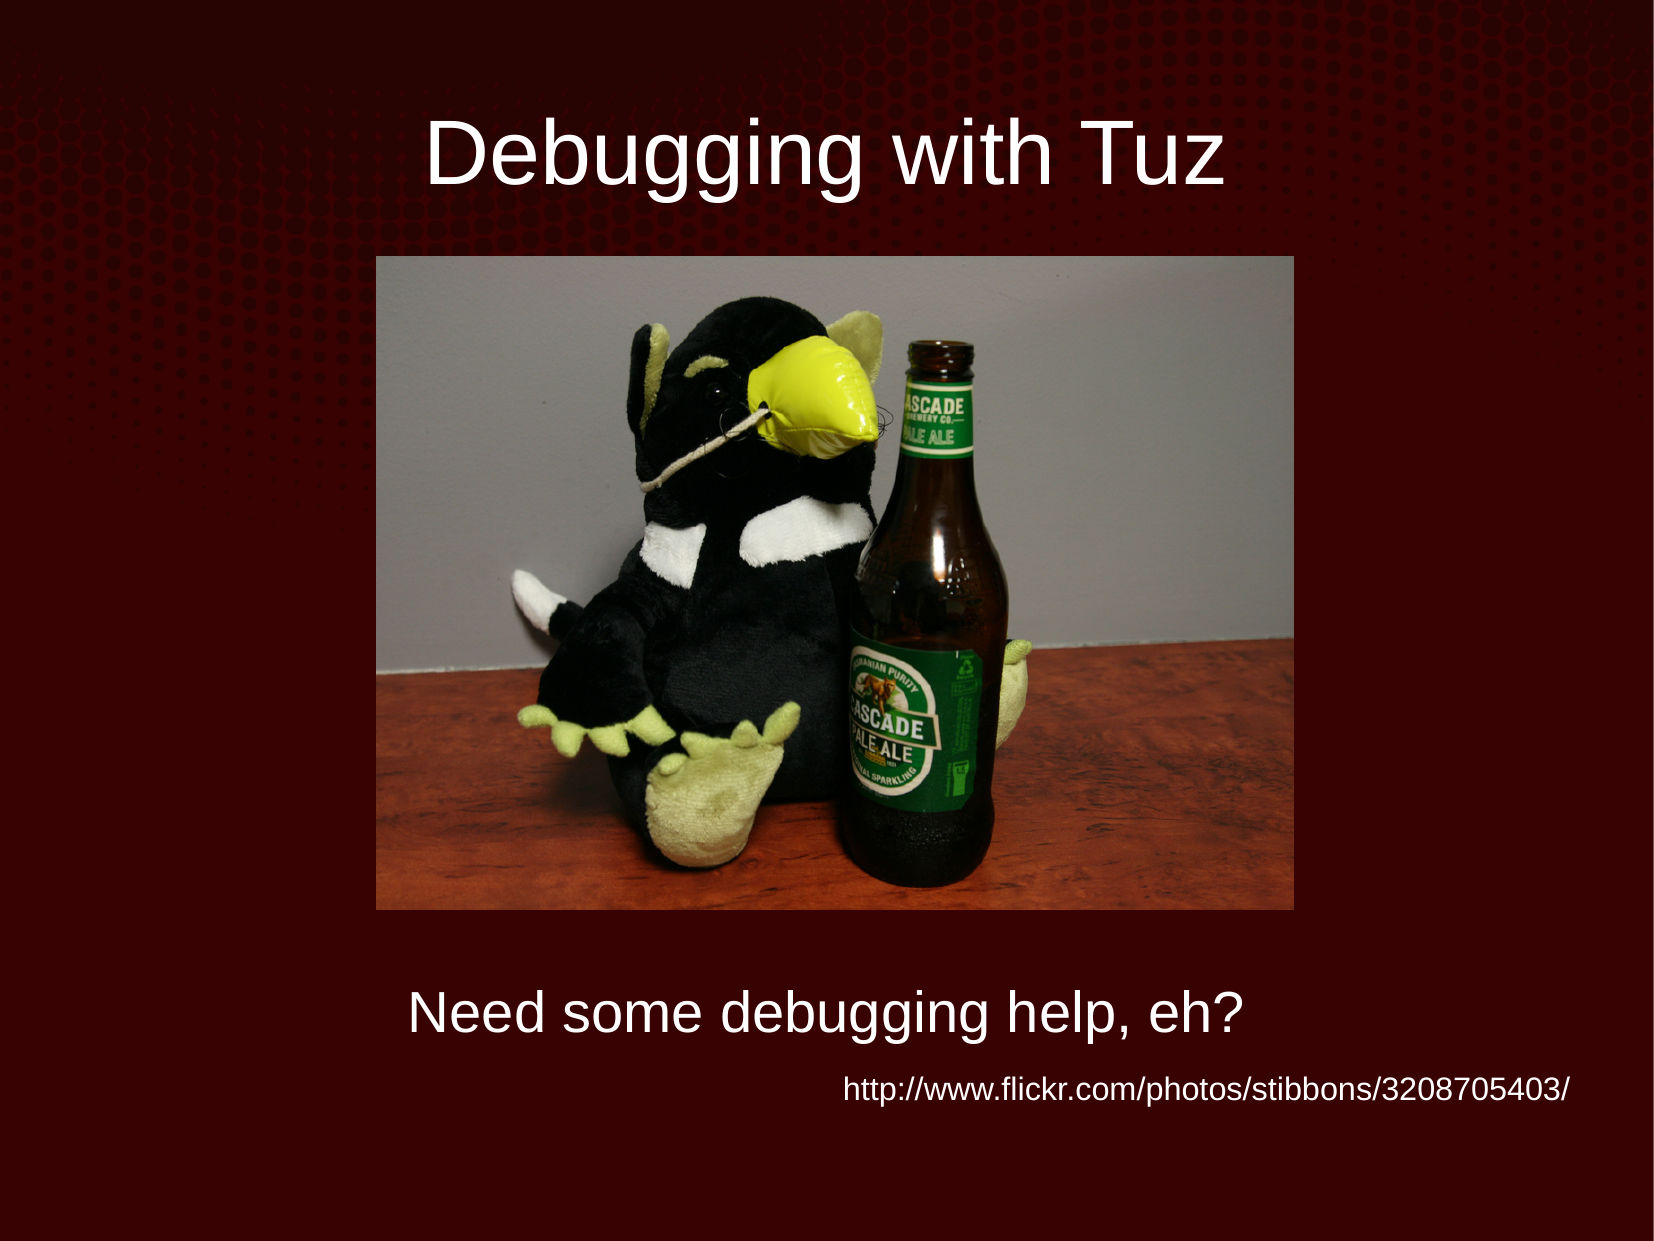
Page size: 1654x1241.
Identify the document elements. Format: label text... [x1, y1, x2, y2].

picture [0, 0, 1654, 1241]
list Need some debugging help, eh? http://www.flickr.com/photos/stibbons/3208705403/ [82, 980, 1571, 1109]
title Debugging with Tuz [82, 49, 1571, 257]
